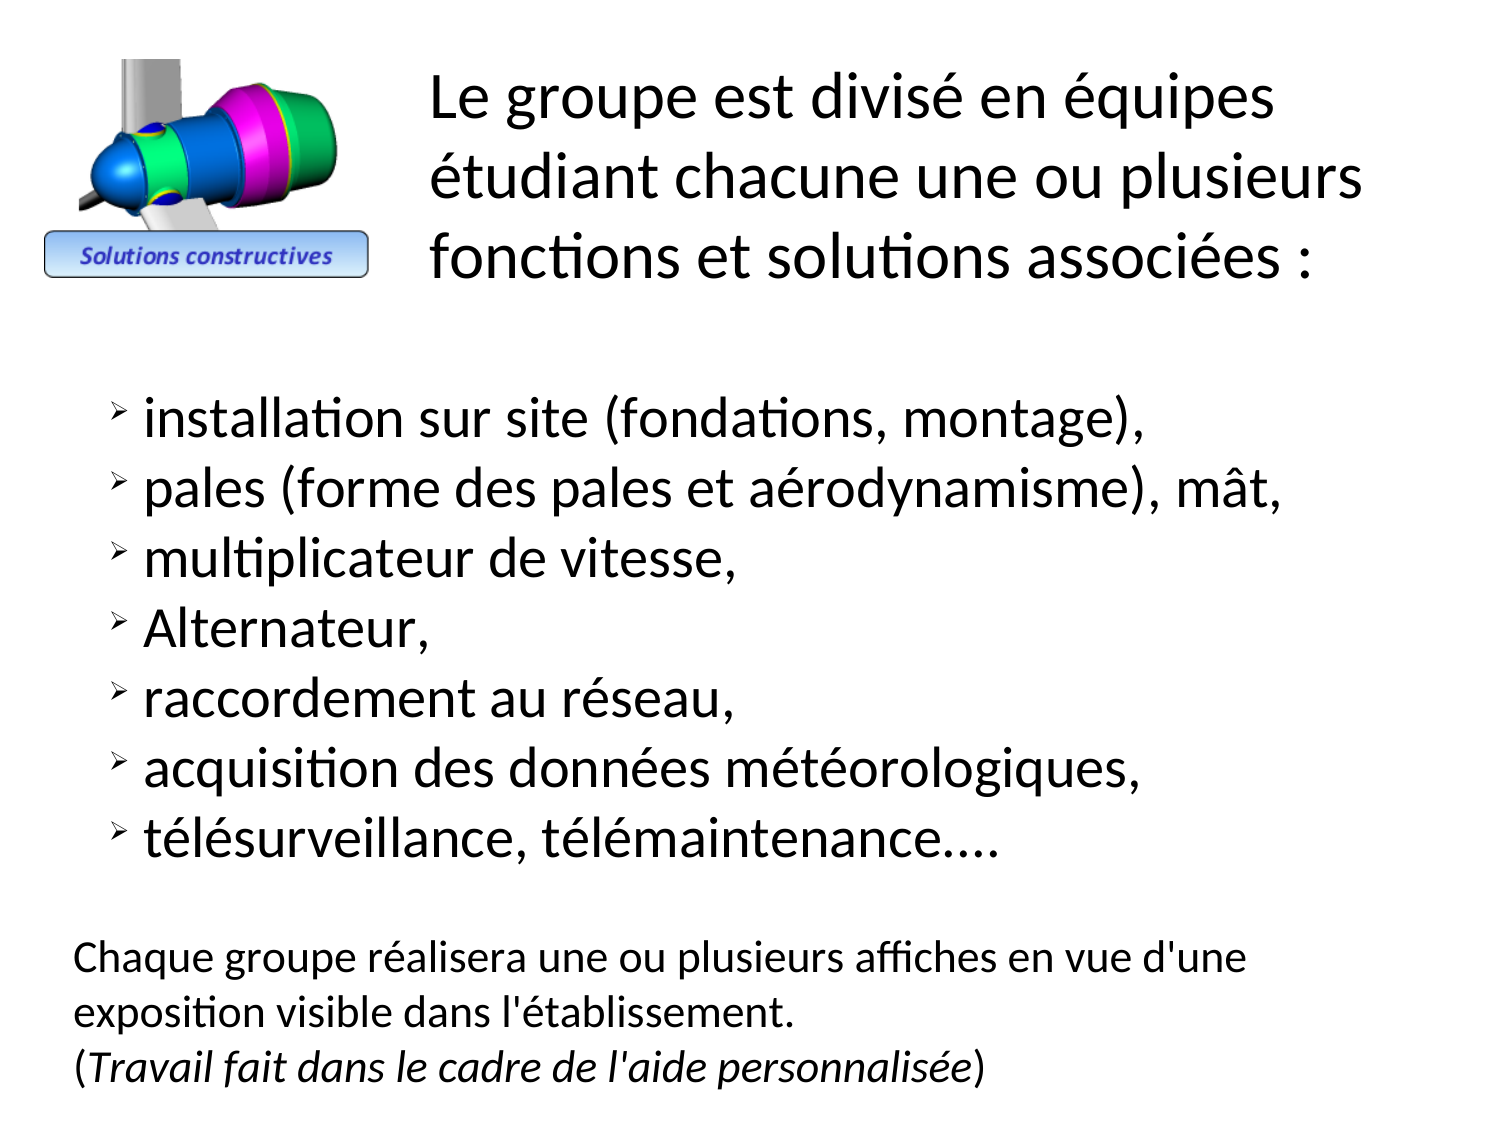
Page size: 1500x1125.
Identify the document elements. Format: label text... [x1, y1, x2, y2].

text_box Chaque groupe réalisera une ou plusieurs affiches en vue d'une exposition visible dans l'établissement. (Travail fait dans le cadre de l'aide personnalisée) [58, 919, 1467, 1113]
text_box Le groupe est divisé en équipes étudiant chacune une ou plusieurs fonctions et solutions associées : [414, 45, 1439, 300]
text_box installation sur site (fondations, montage), pales (forme des pales et aérodynamisme), mât, multiplicateur de vitesse, Alternateur, raccordement au réseau, acquisition des données météorologiques, télésurveillance, télémaintenance.... [82, 372, 1433, 877]
picture [44, 59, 370, 279]
